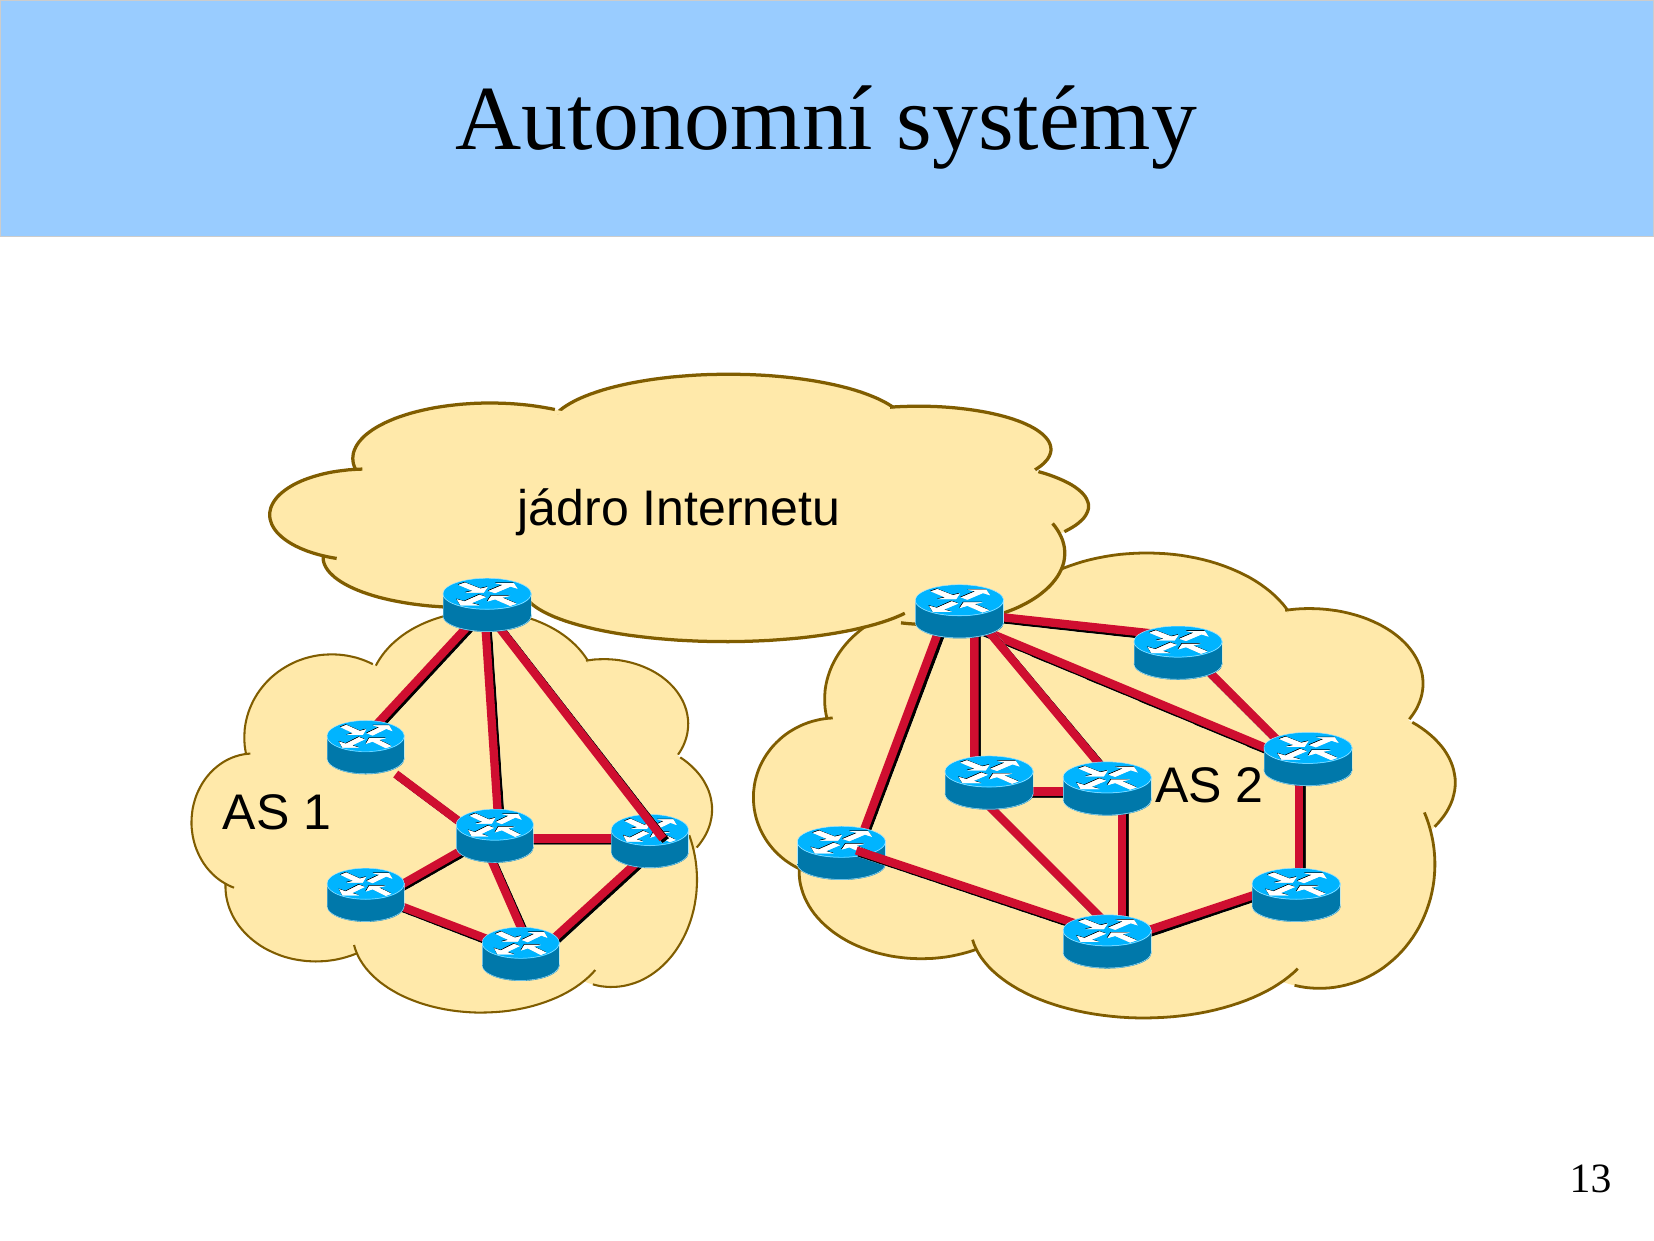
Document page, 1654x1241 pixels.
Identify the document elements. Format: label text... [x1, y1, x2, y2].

picture [188, 372, 1459, 1022]
title Autonomní systémy [0, 0, 1654, 237]
